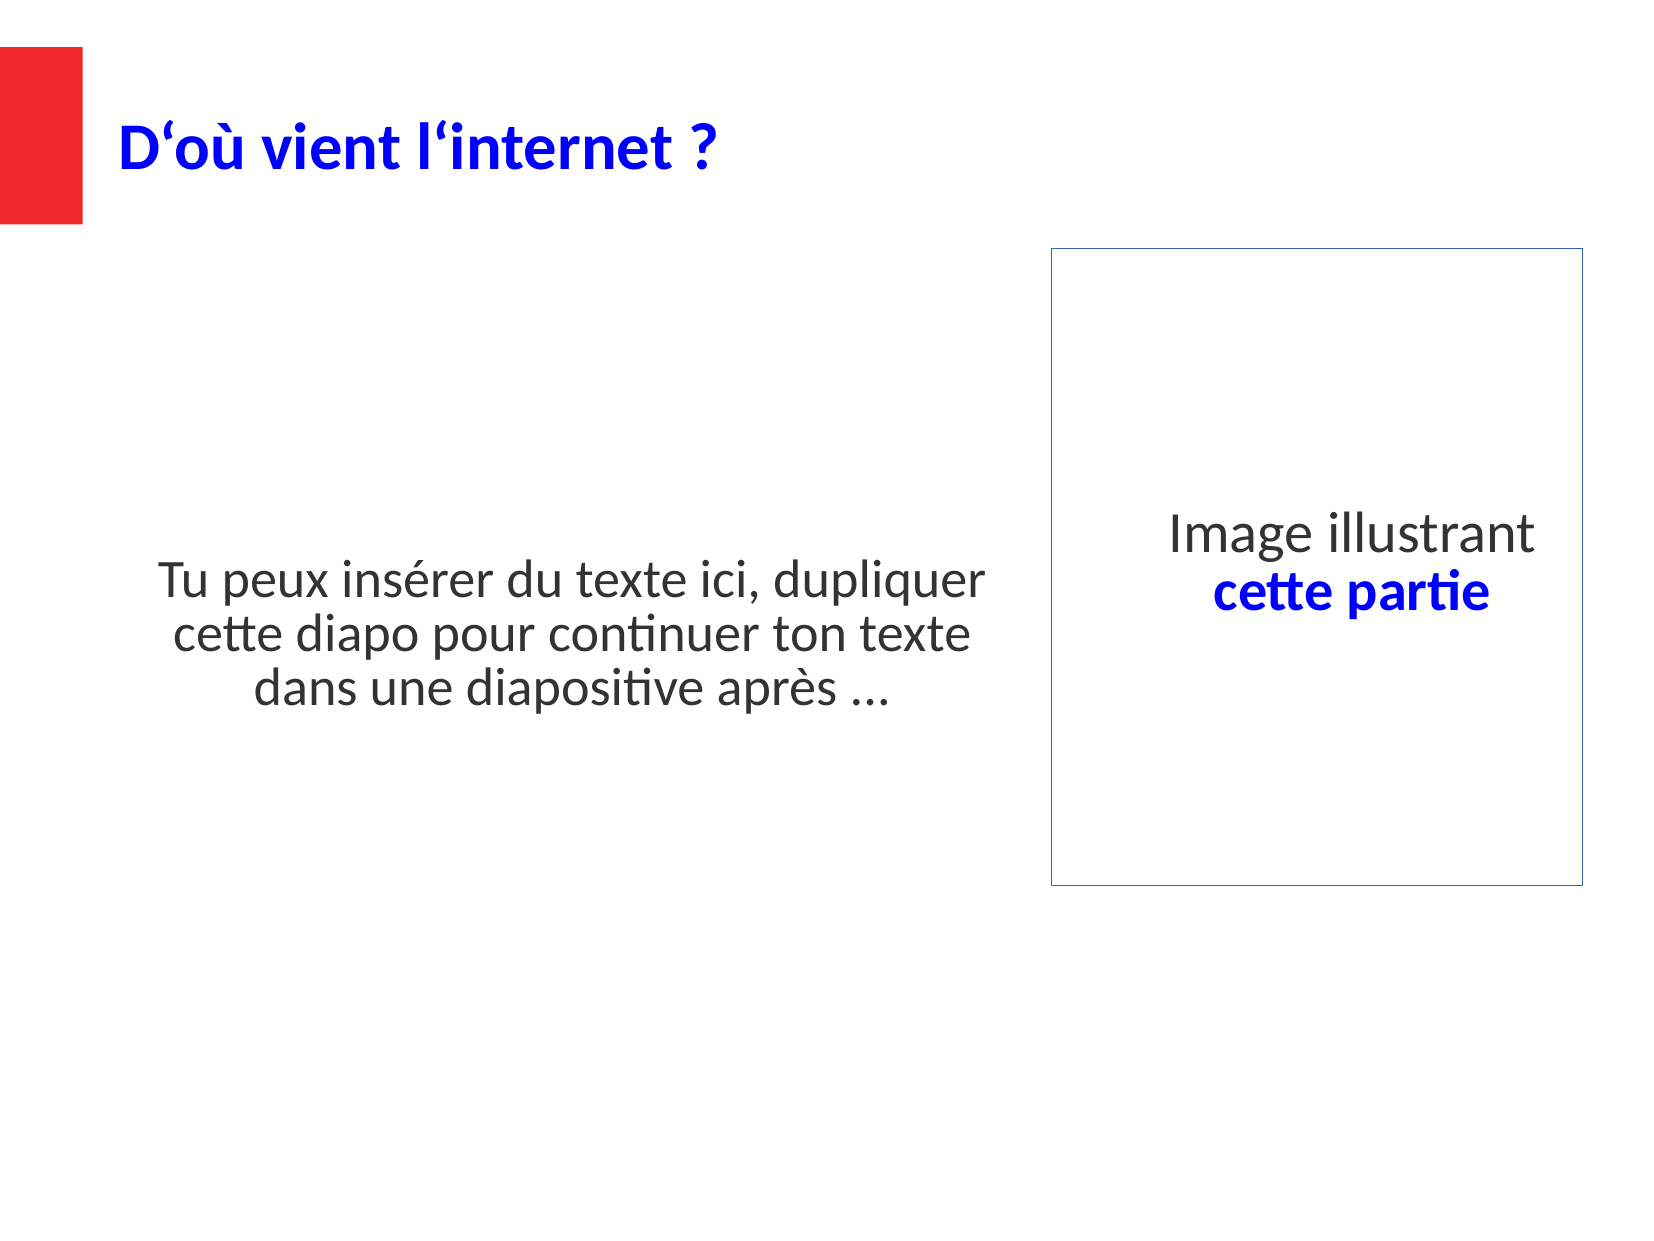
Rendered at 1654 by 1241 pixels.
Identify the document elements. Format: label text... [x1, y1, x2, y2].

title D‘où vient l‘internet ? [118, 49, 1571, 257]
list Tu peux insérer du texte ici, dupliquer cette diapo pour continuer ton texte dans une diapositive après ... [47, 224, 1028, 1052]
list Image illustrant cette partie [1051, 248, 1583, 886]
